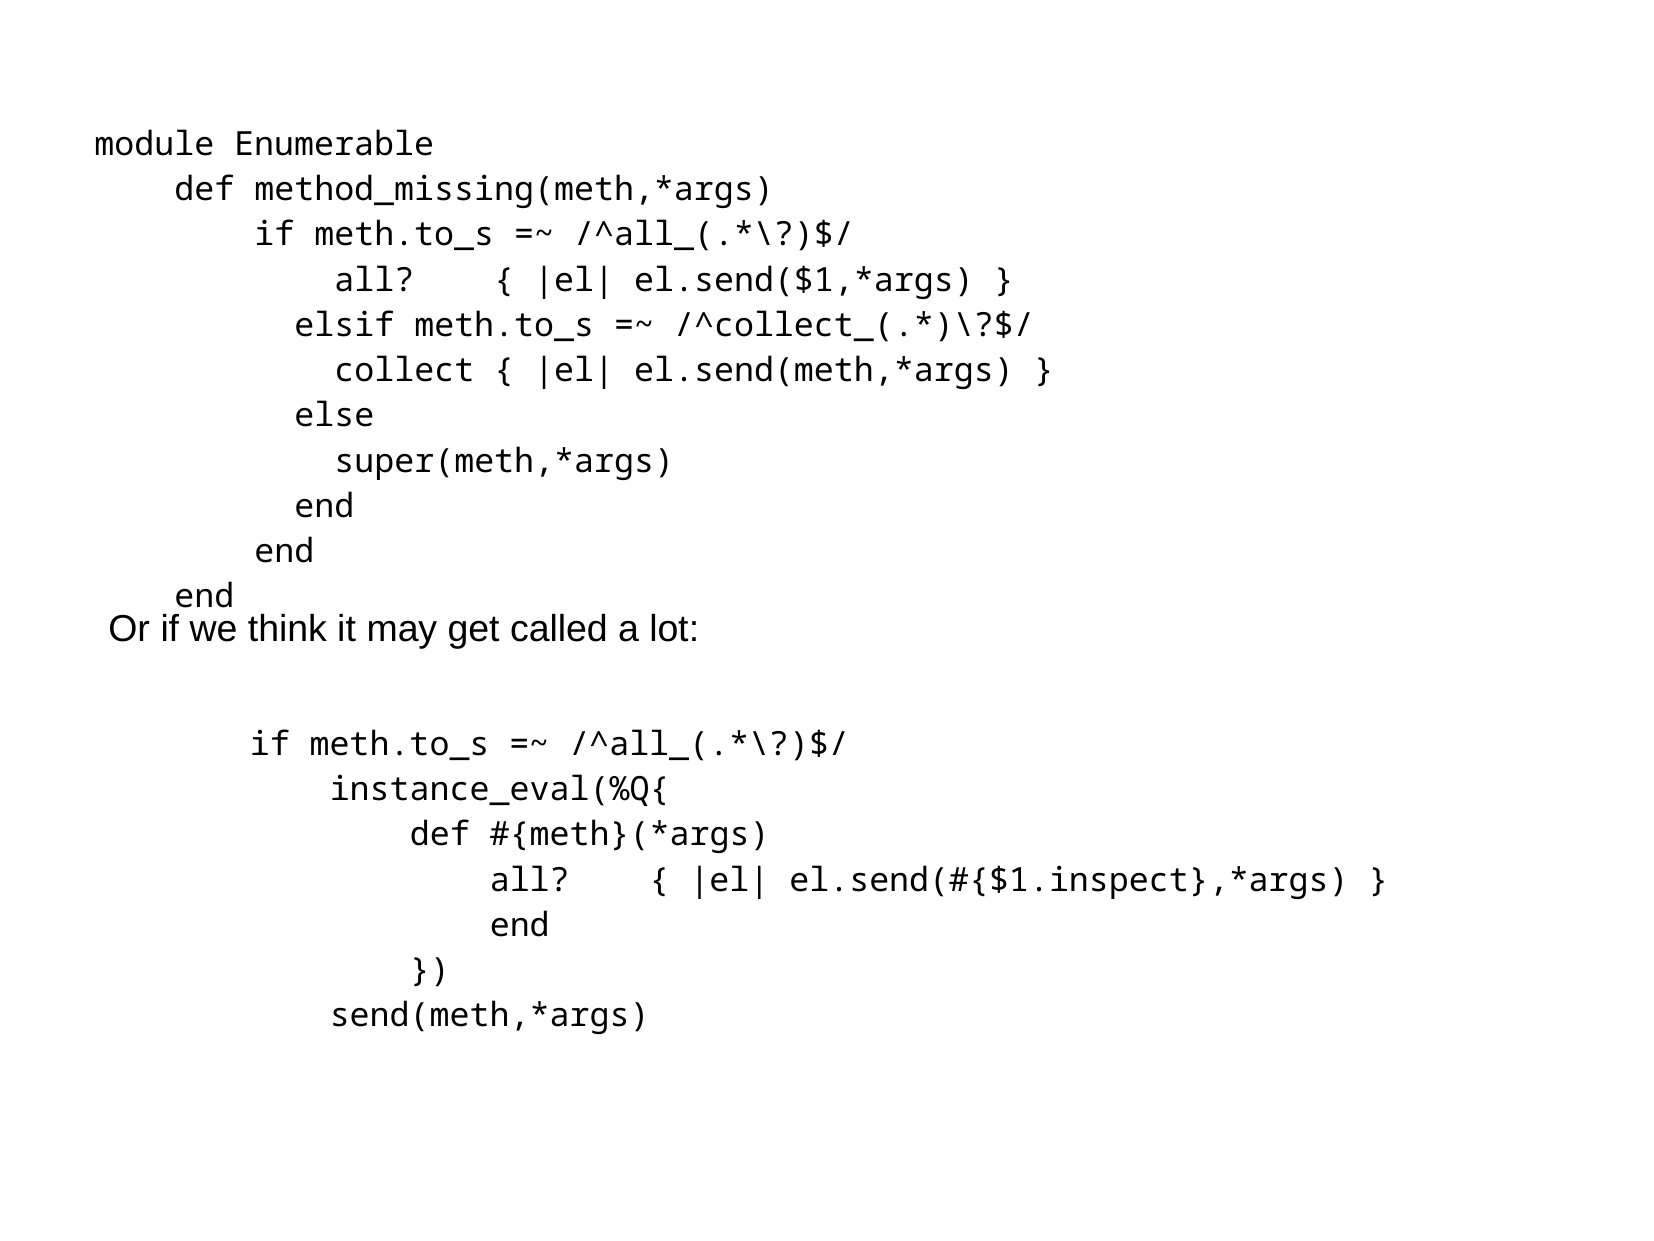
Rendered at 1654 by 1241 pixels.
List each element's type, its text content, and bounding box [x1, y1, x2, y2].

text_box if meth.to_s =~ /^all_(.*\?)$/ instance_eval(%Q{ def #{meth}(*args) all? { |el| el.send(#{$1.inspect},*args) } end }) send(meth,*args) [75, 712, 881, 1084]
text_box module Enumerable def method_missing(meth,*args) if meth.to_s =~ /^all_(.*\?)$/ all? { |el| el.send($1,*args) } elsif meth.to_s =~ /^collect_(.*)\?$/ collect { |el| el.send(meth,*args) } else super(meth,*args) end end end [79, 112, 709, 662]
text_box Or if we think it may get called a lot: [93, 600, 716, 657]
